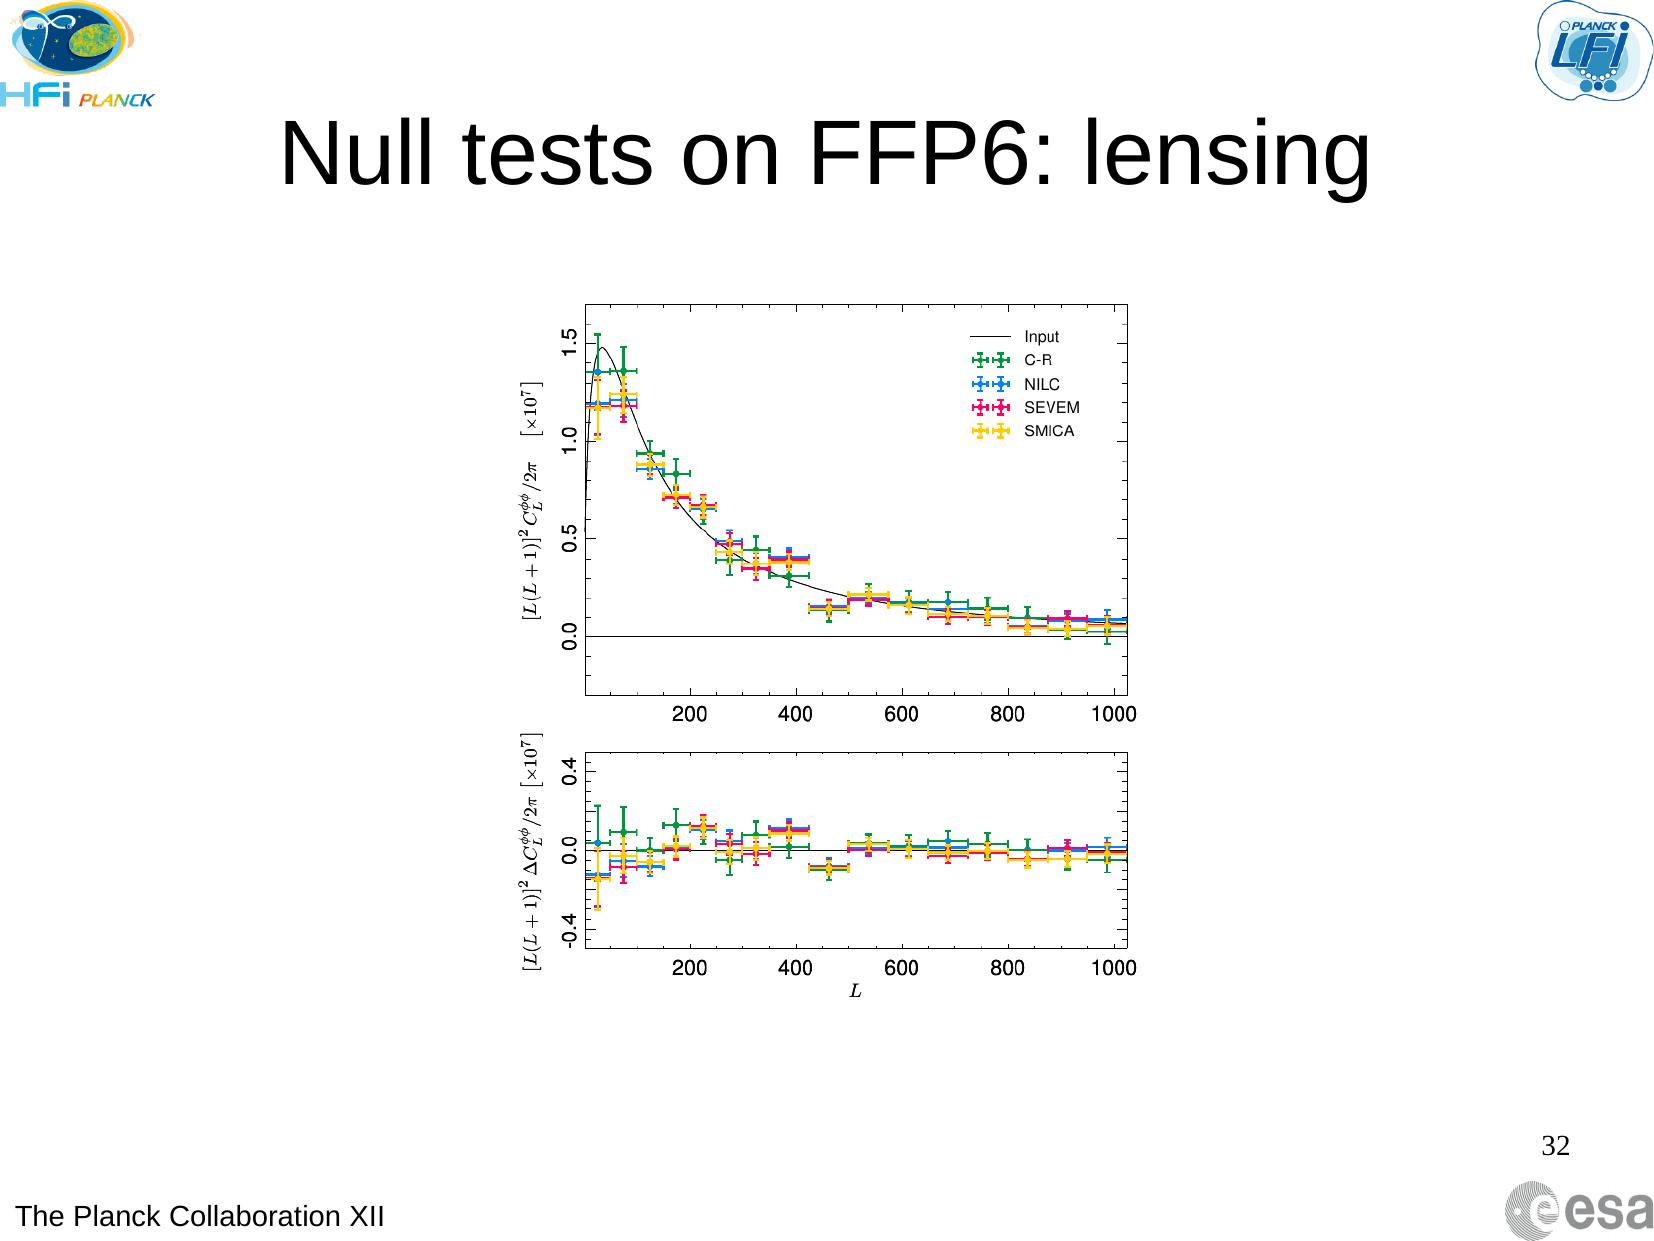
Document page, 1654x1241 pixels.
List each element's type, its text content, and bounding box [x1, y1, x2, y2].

picture [500, 290, 1153, 1010]
picture [1505, 1181, 1654, 1241]
text_box The Planck Collaboration XII [0, 1192, 402, 1241]
picture [1535, 0, 1654, 101]
picture [0, 0, 156, 108]
title Null tests on FFP6: lensing [82, 49, 1571, 257]
